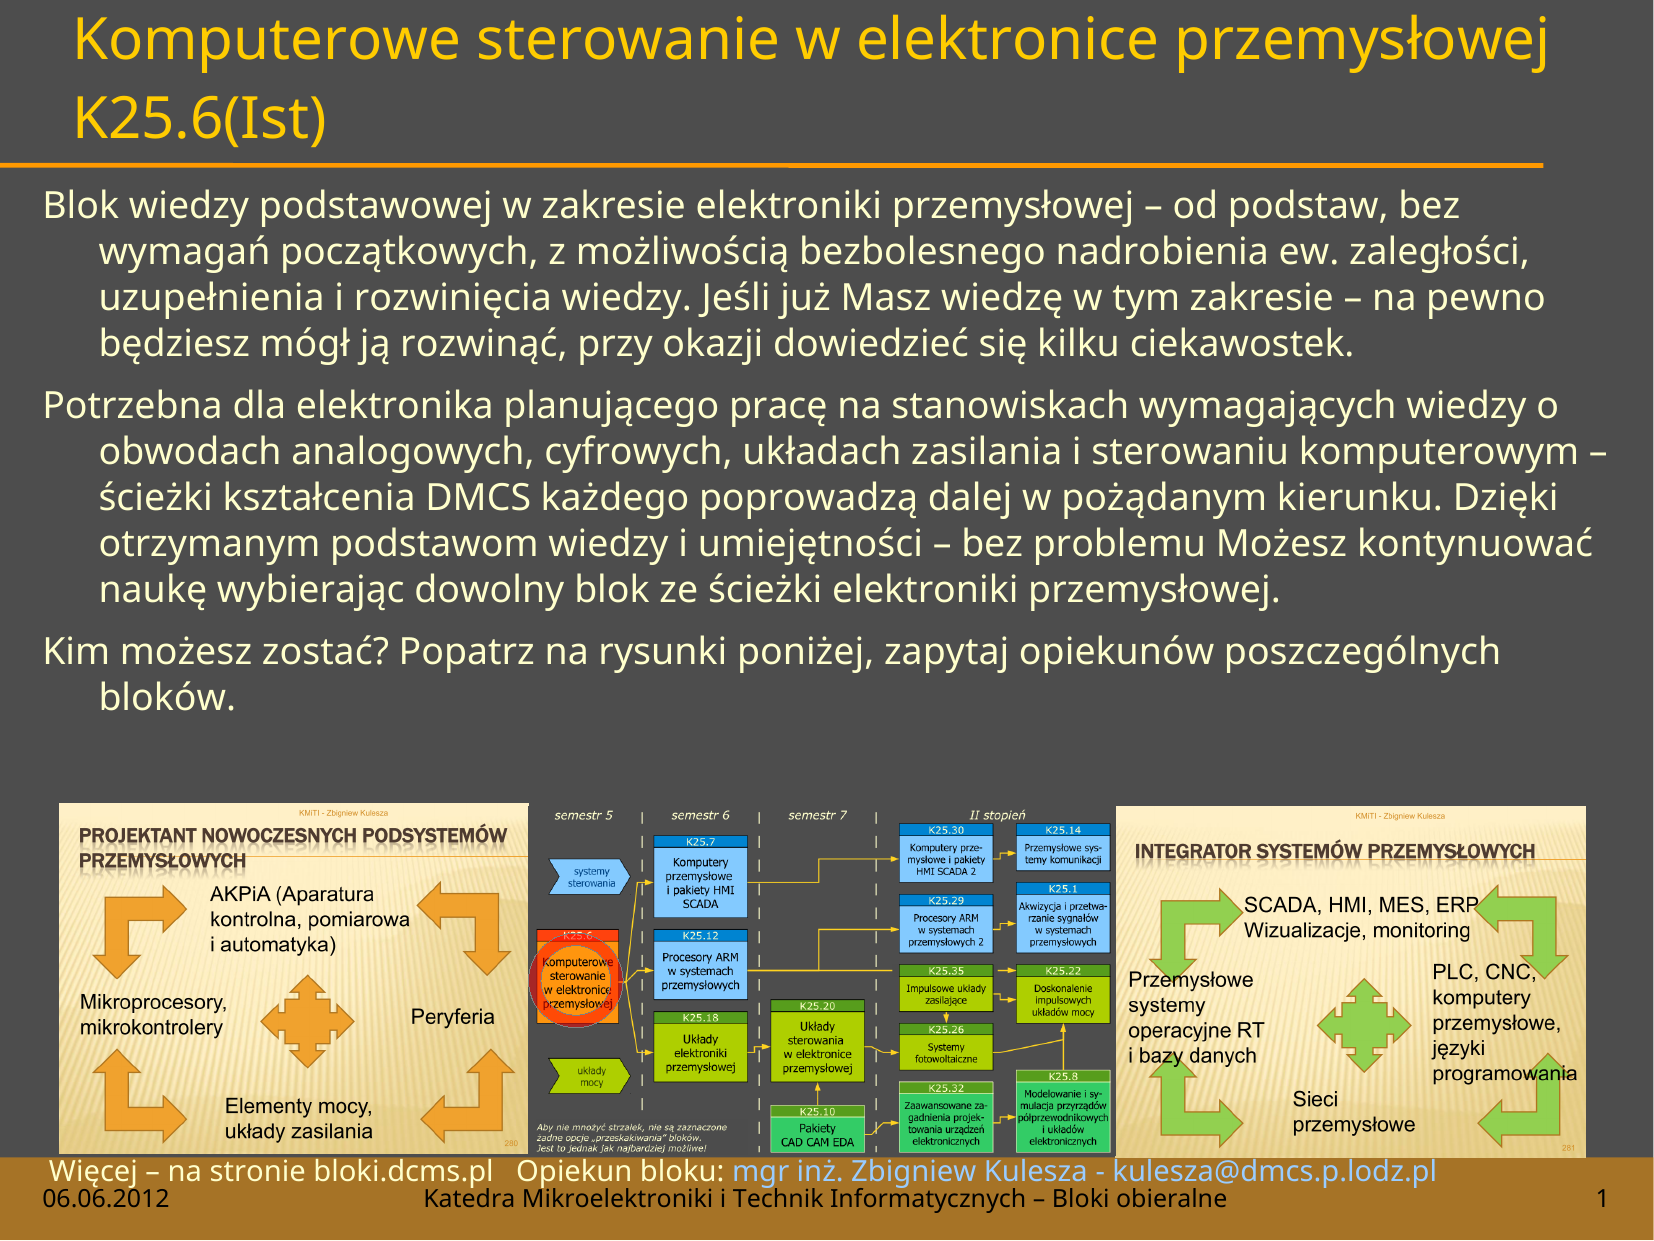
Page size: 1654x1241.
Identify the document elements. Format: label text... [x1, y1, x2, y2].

list Blok wiedzy podstawowej w zakresie elektroniki przemysłowej – od podstaw, bez wymagań początkowych, z możliwością bezbolesnego nadrobienia ew. zaległości, uzupełnienia i rozwinięcia wiedzy. Jeśli już Masz wiedzę w tym zakresie – na pewno będziesz mógł ją rozwinąć, przy okazji dowiedzieć się kilku ciekawostek. Potrzebna dla elektronika planującego pracę na stanowiskach wymagających wiedzy o obwodach analogowych, cyfrowych, układach zasilania i sterowaniu komputerowym – ścieżki kształcenia DMCS każdego poprowadzą dalej w pożądanym kierunku. Dzięki otrzymanym podstawom wiedzy i umiejętności – bez problemu Możesz kontynuować naukę wybierając dowolny blok ze ścieżki elektroniki przemysłowej. Kim możesz zostać? Popatrz na rysunki poniżej, zapytaj opiekunów poszczególnych bloków. [27, 174, 1630, 814]
text_box [528, 933, 624, 1028]
list Więcej – na stronie bloki.dcms.pl Opiekun bloku: mgr inż. Zbigniew Kulesza - kulesza@dmcs.p.lodz.pl [33, 1145, 1619, 1235]
picture [59, 803, 1586, 1145]
title Komputerowe sterowanie w elektronice przemysłowej K25.6(Ist) [57, 0, 1620, 155]
